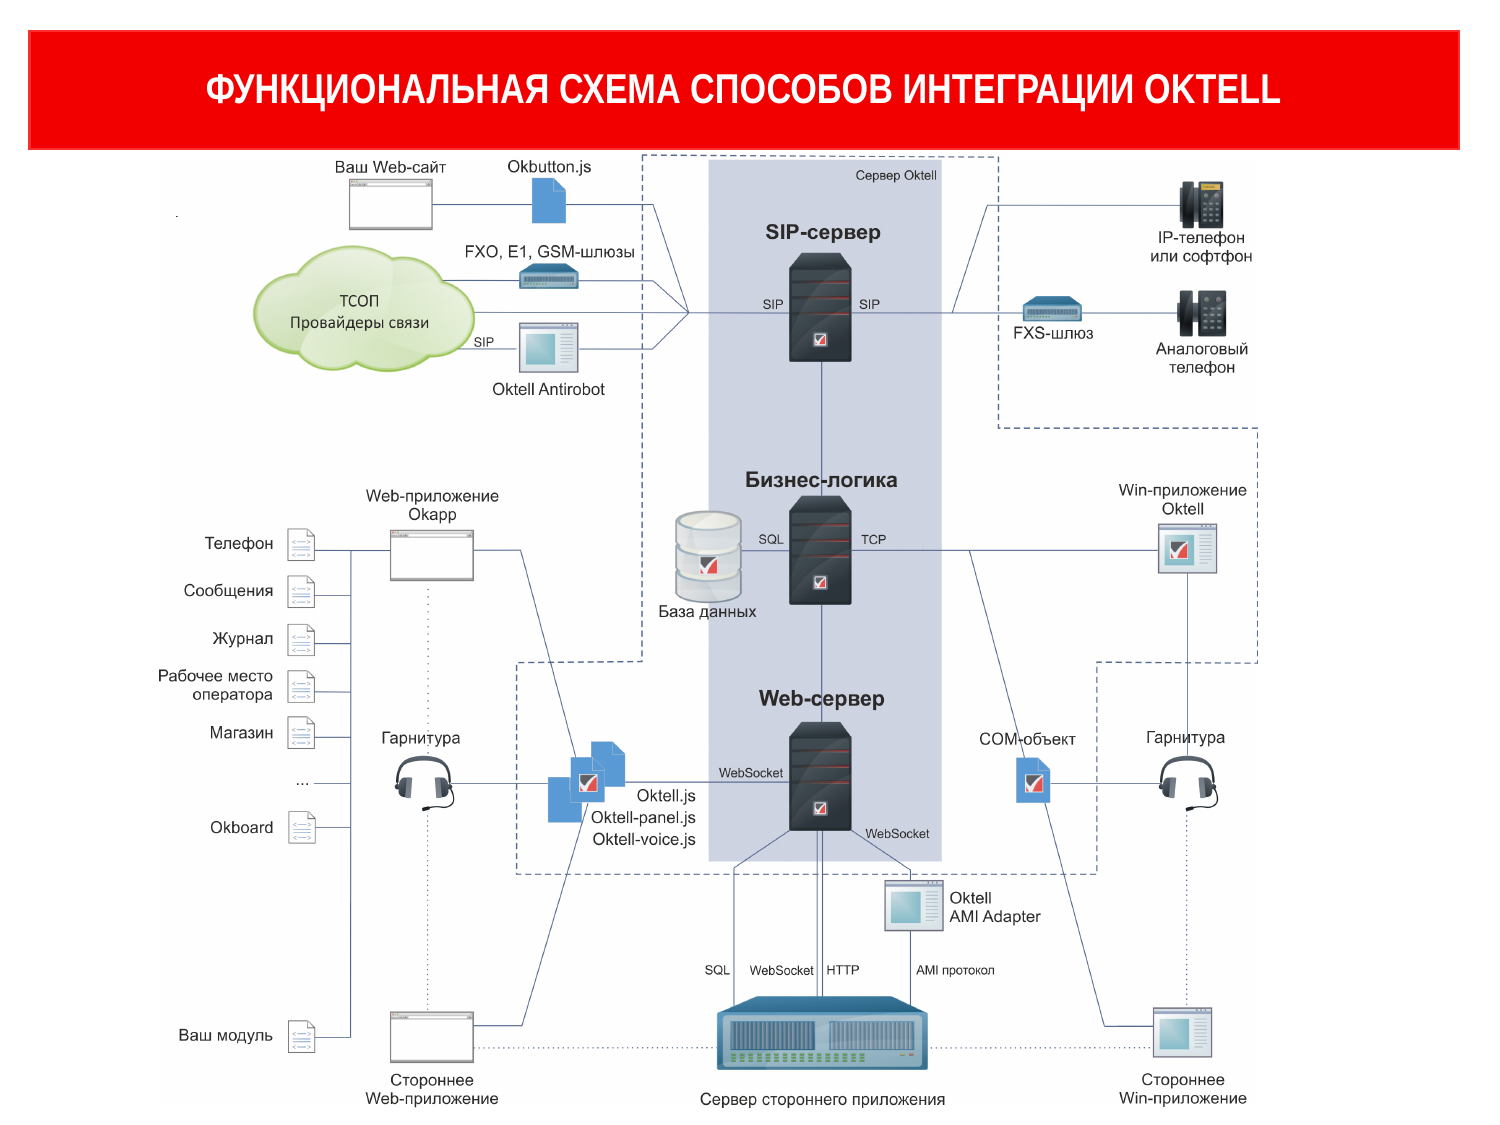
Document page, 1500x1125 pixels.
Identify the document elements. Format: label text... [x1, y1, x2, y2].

picture [159, 154, 1258, 1108]
text_box ФУНКЦИОНАЛЬНАЯ СХЕМА СПОСОБОВ ИНТЕГРАЦИИ OKTELL [29, 30, 1459, 149]
